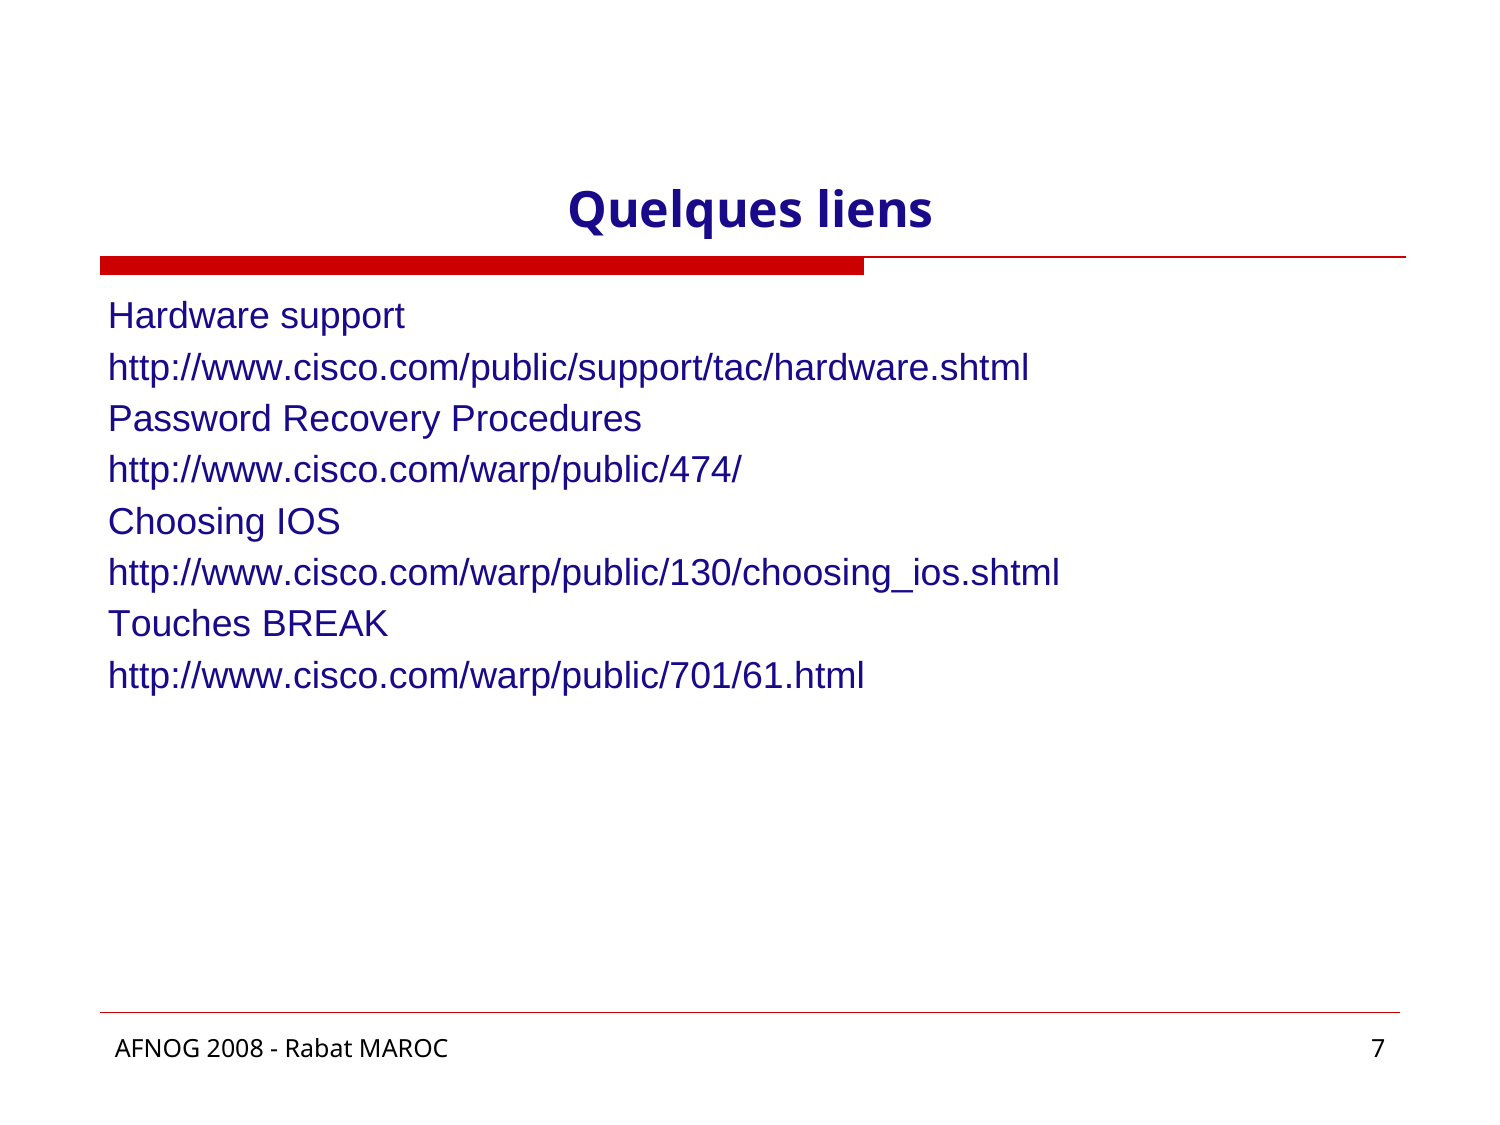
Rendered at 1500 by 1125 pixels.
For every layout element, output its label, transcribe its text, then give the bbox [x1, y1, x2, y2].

list Hardware support http://www.cisco.com/public/support/tac/hardware.shtml Password Recovery Procedures http://www.cisco.com/warp/public/474/ Choosing IOS http://www.cisco.com/warp/public/130/choosing_ios.shtml Touches BREAK http://www.cisco.com/warp/public/701/61.html [92, 287, 1406, 988]
text_box <number> [1074, 1024, 1401, 1103]
text_box AFNOG 2008 - Rabat MAROC [99, 1024, 504, 1103]
title Quelques liens [94, 49, 1407, 250]
